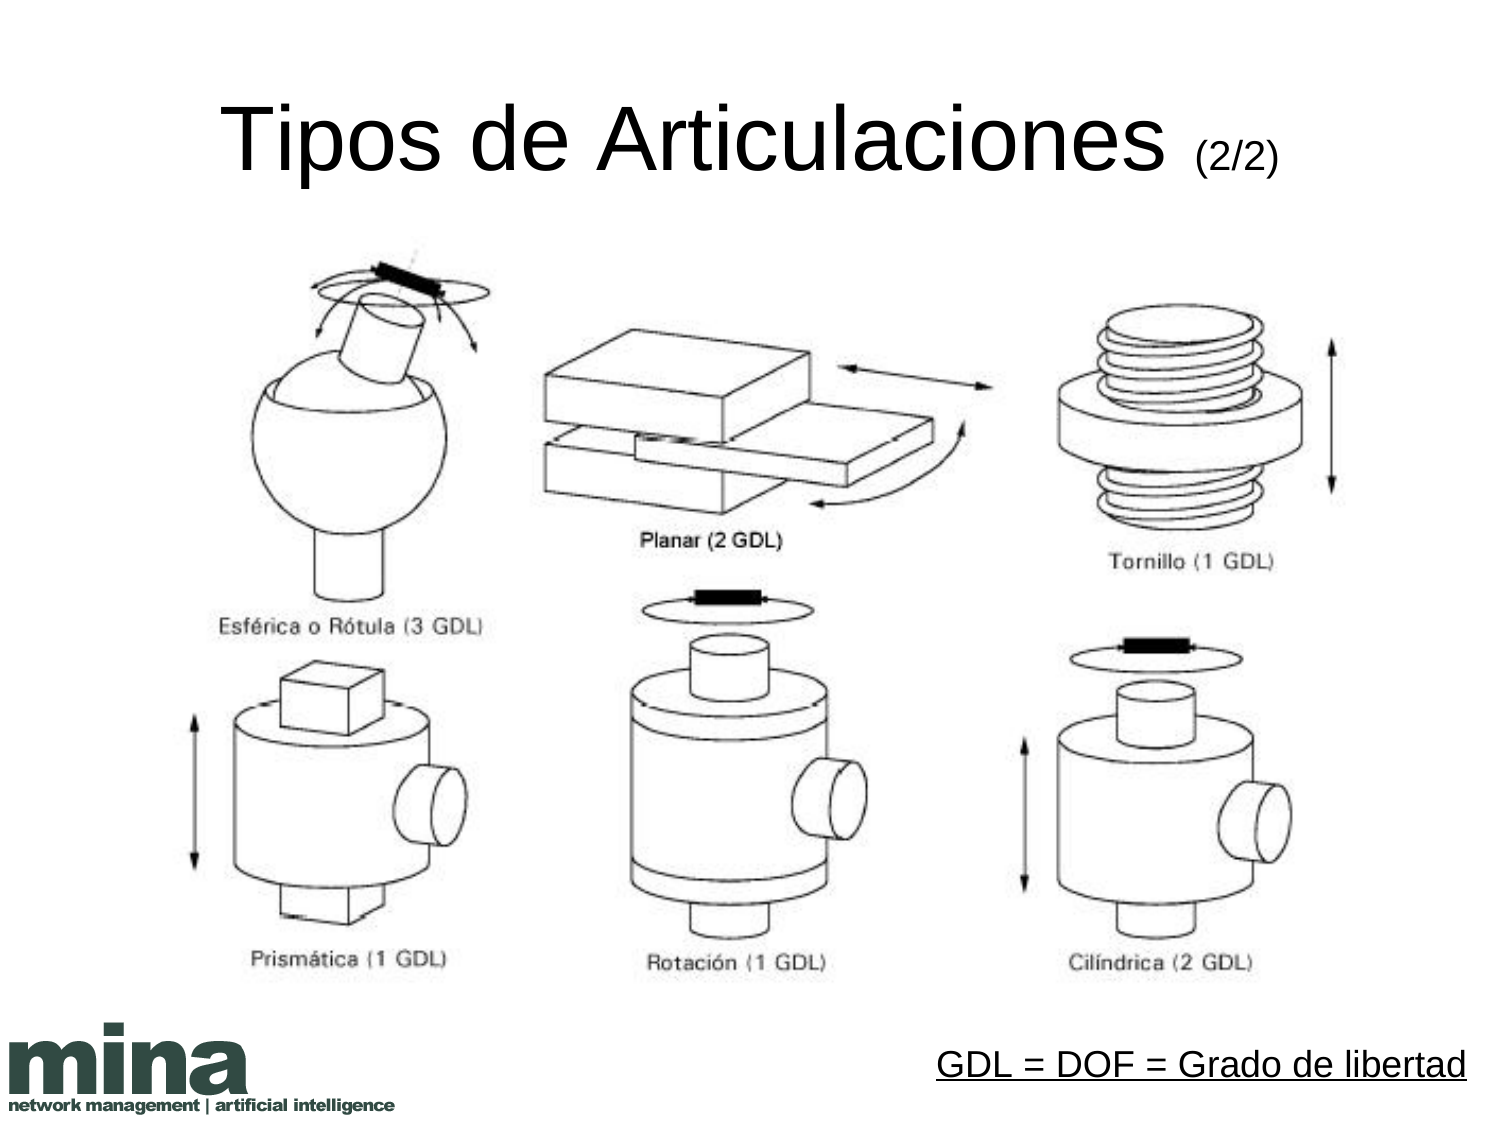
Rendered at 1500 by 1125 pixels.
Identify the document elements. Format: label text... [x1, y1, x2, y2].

picture [0, 1016, 402, 1119]
title Tipos de Articulaciones (2/2) [75, 45, 1426, 233]
text_box GDL = DOF = Grado de libertad [921, 1035, 1481, 1093]
picture [106, 236, 1384, 998]
